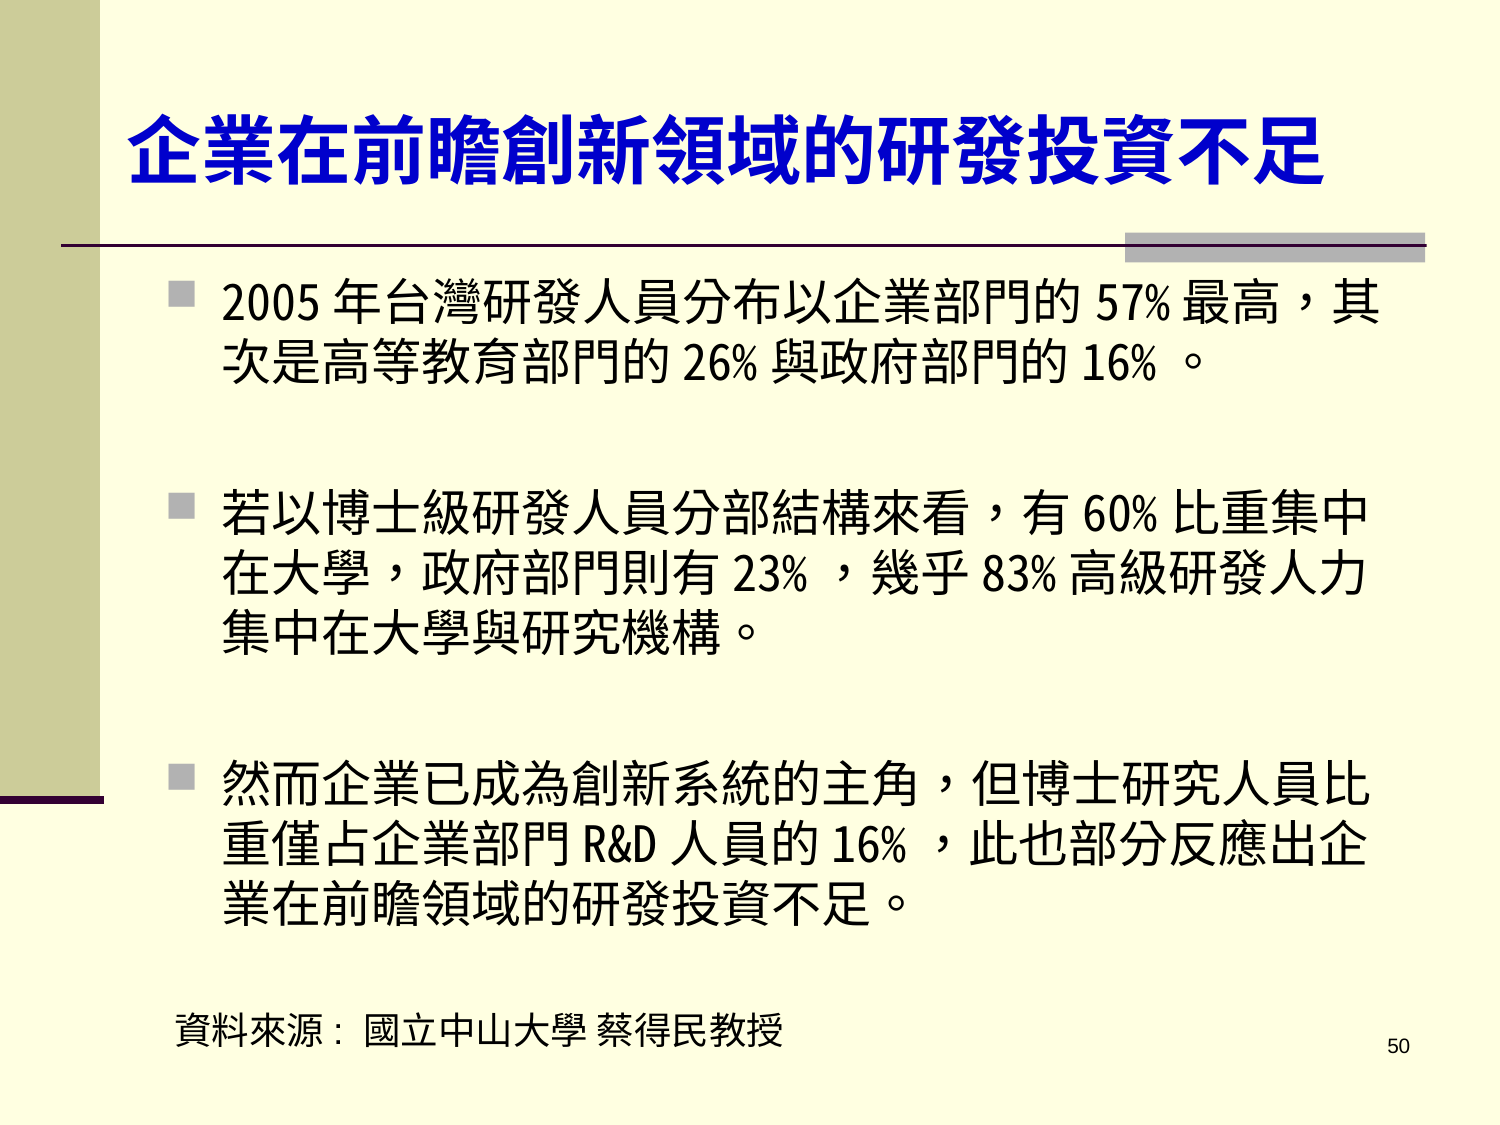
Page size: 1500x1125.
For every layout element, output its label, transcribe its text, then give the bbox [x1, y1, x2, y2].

title 企業在前瞻創新領域的研發投資不足 [112, 54, 1436, 243]
list 2005年台灣研發人員分布以企業部門的57%最高，其次是高等教育部門的26%與政府部門的16%。 若以博士級研發人員分部結構來看，有60%比重集中在大學，政府部門則有23%，幾乎83%高級研發人力集中在大學與研究機構。 然而企業已成為創新系統的主角，但博士研究人員比重僅占企業部門R&D人員的16%，此也部分反應出企業在前瞻領域的研發投資不足。 [150, 262, 1426, 1006]
text_box 資料來源: 國立中山大學 蔡得民教授 [159, 999, 857, 1060]
